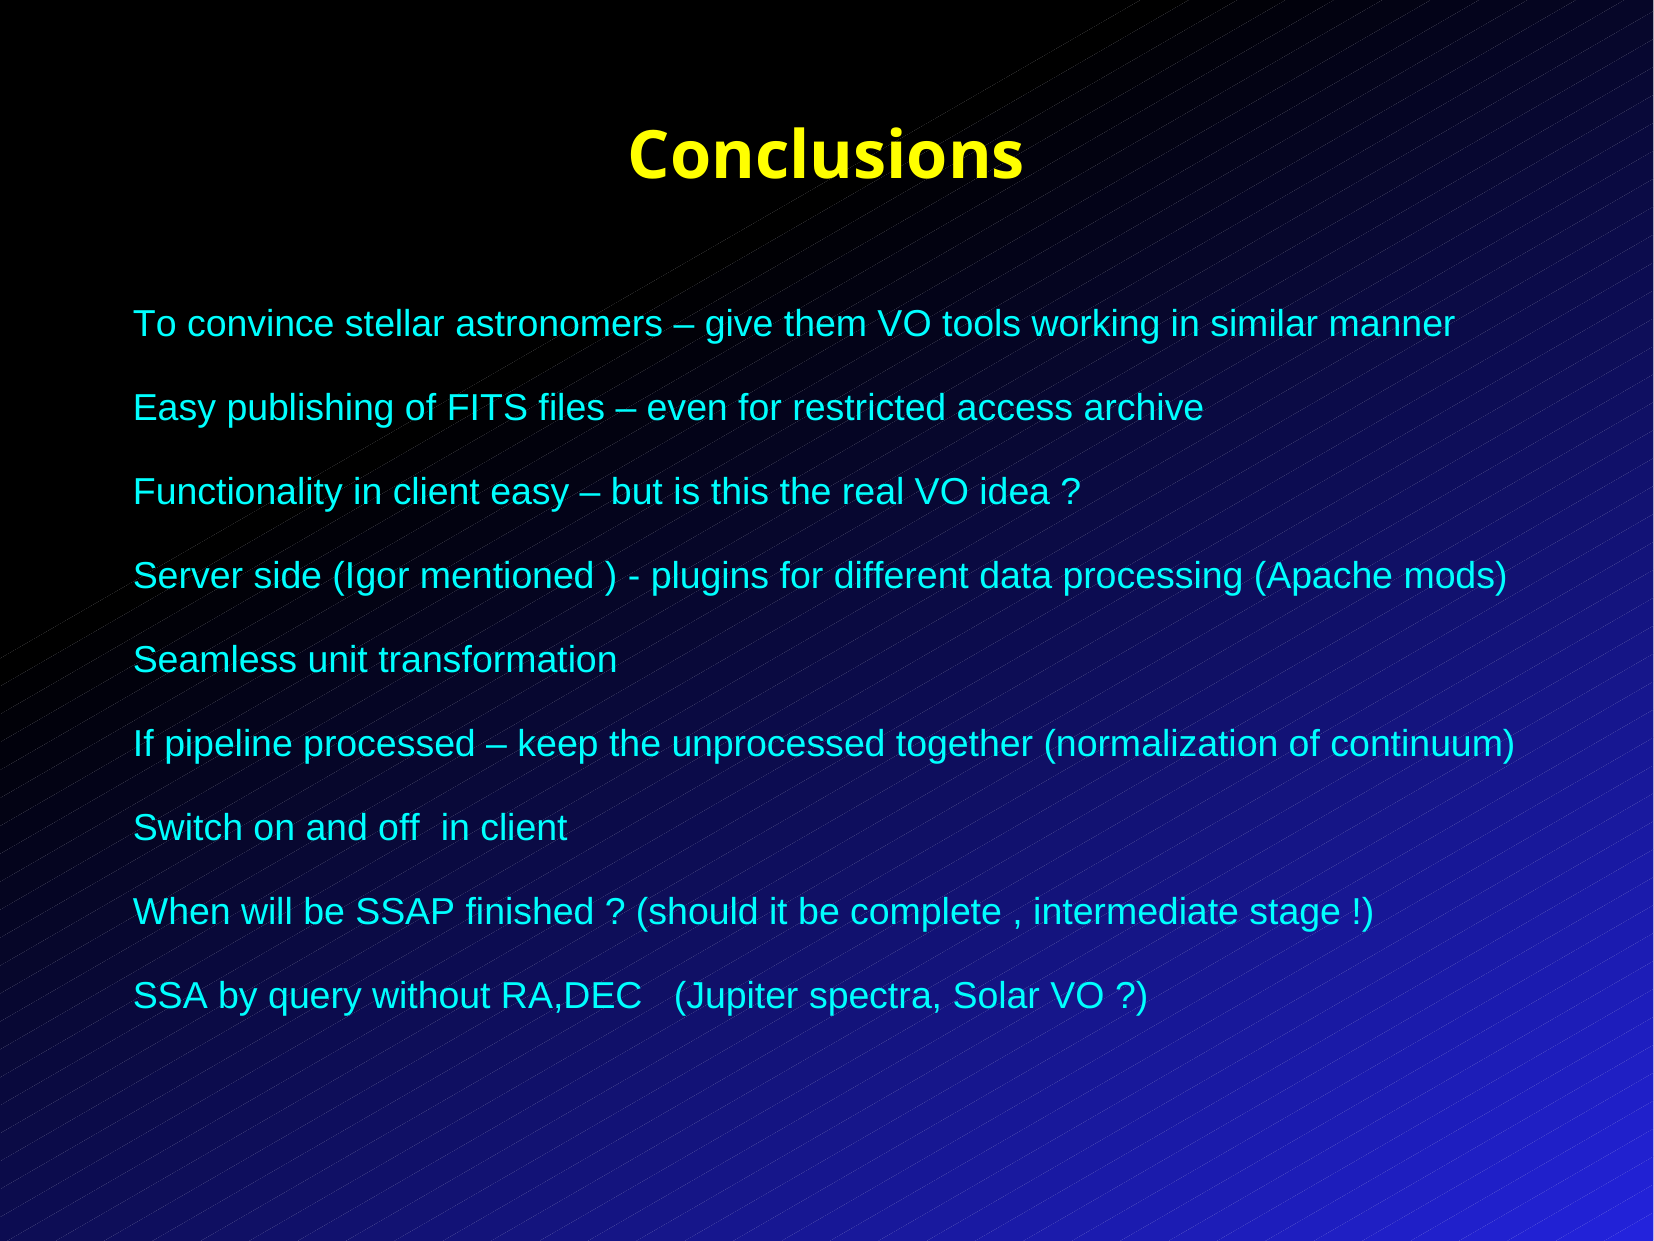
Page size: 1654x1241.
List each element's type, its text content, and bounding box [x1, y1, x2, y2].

title Conclusions [82, 56, 1571, 250]
text_box To convince stellar astronomers – give them VO tools working in similar manner Easy publishing of FITS files – even for restricted access archive Functionality in client easy – but is this the real VO idea ? Server side (Igor mentioned ) - plugins for different data processing (Apache mods) Seamless unit transformation If pipeline processed – keep the unprocessed together (normalization of continuum) Switch on and off in client When will be SSAP finished ? (should it be complete , intermediate stage !) SSA by query without RA,DEC (Jupiter spectra, Solar VO ?) [118, 295, 1565, 1024]
